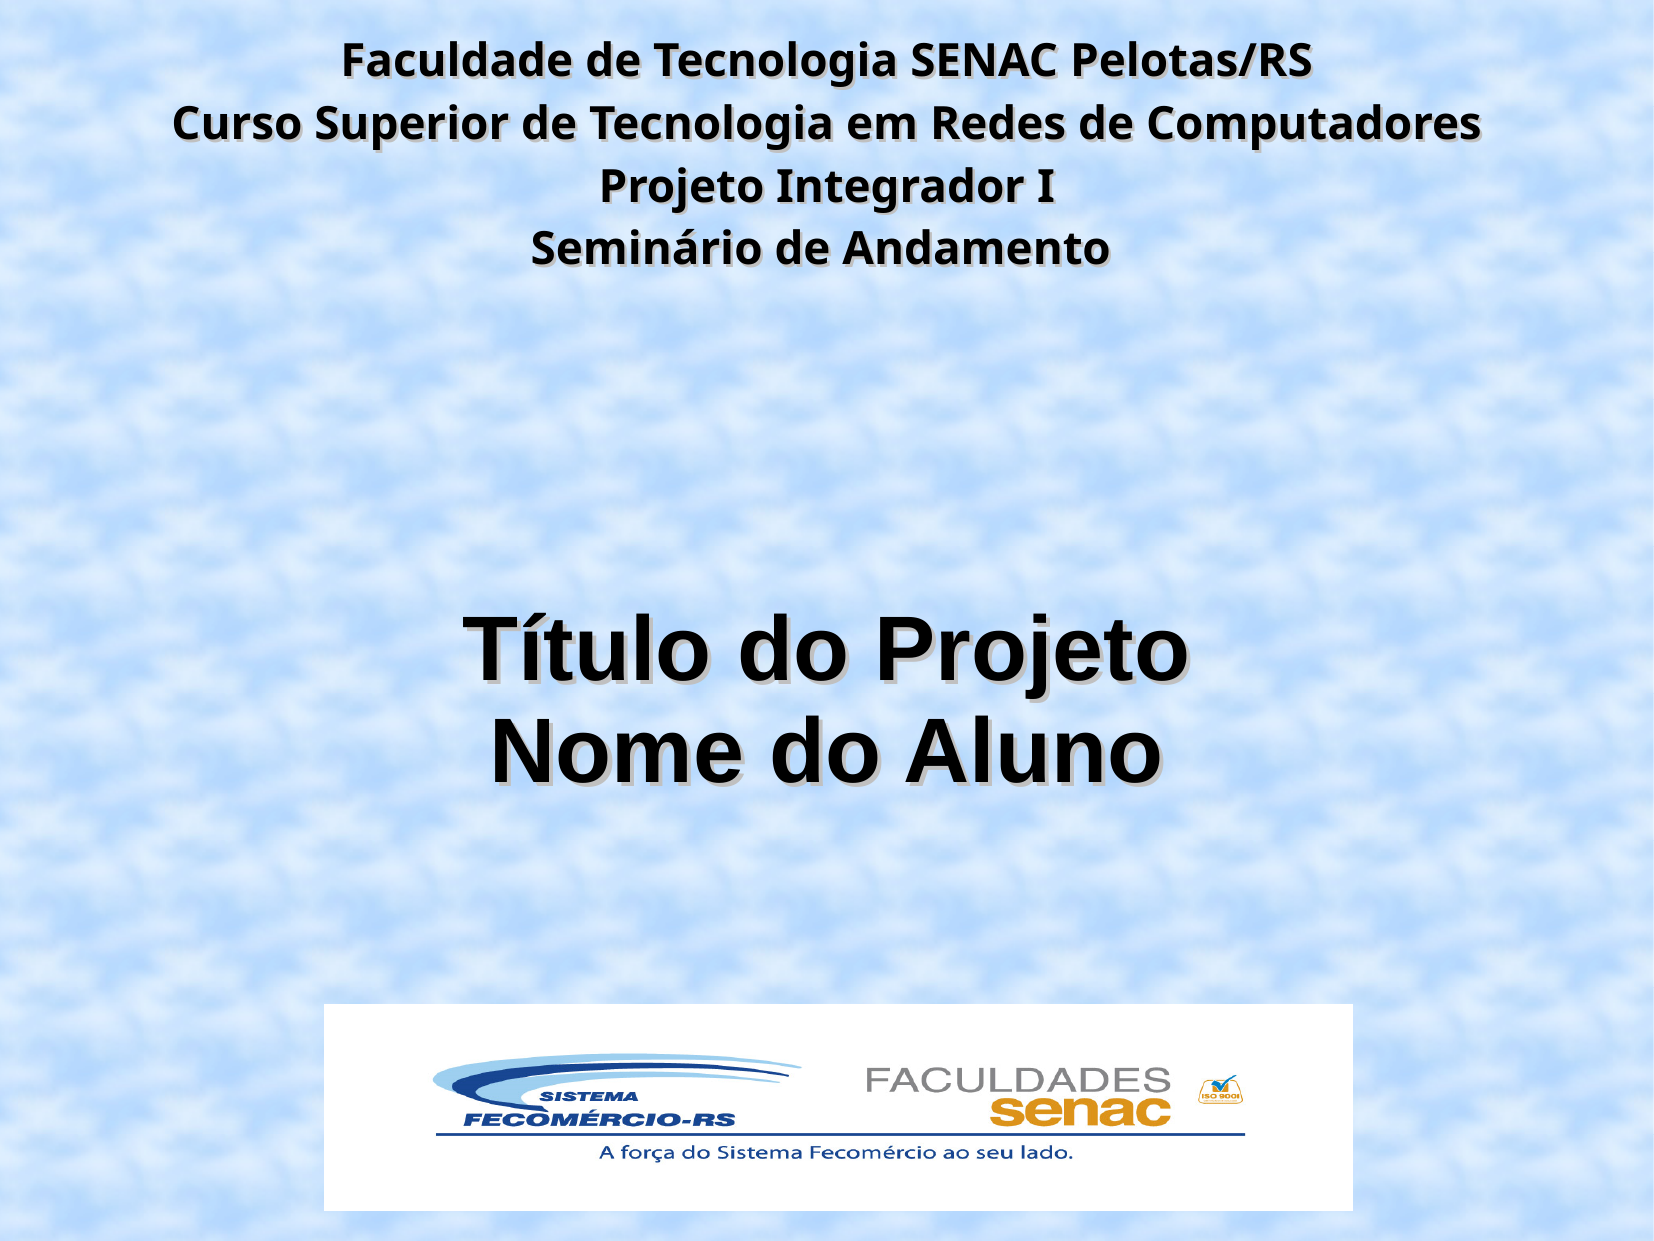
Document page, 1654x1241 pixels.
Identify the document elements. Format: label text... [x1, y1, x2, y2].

title Faculdade de Tecnologia SENAC Pelotas/RS Curso Superior de Tecnologia em Redes de Computadores Projeto Integrador I Seminário de Andamento [82, 23, 1571, 282]
picture [0, 0, 1654, 1241]
subtitle Título do Projeto Nome do Aluno [82, 297, 1571, 1102]
